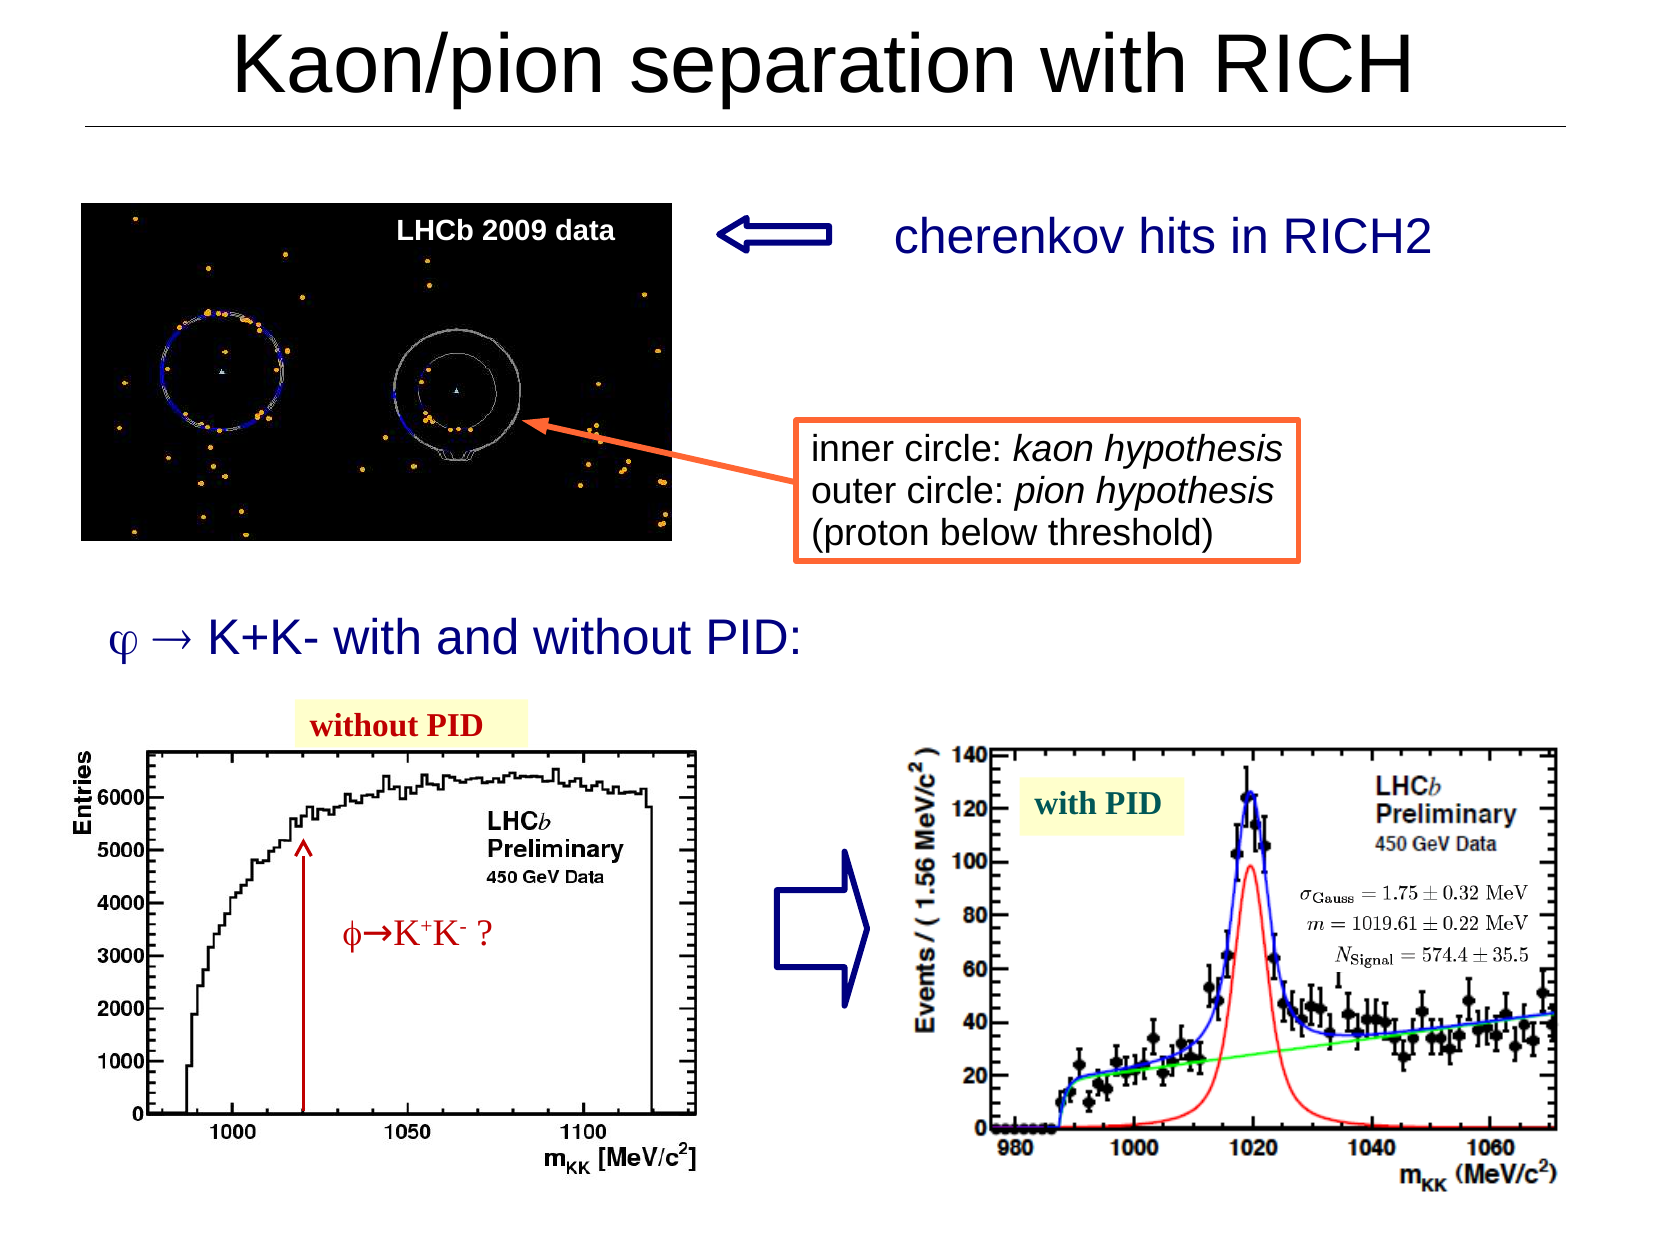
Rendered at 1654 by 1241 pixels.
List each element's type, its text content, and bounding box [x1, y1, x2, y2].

text_box with PID [1019, 777, 1185, 836]
list cherenkov hits in RICH2 [893, 208, 1497, 287]
text_box without PID [294, 699, 529, 748]
picture [81, 203, 672, 541]
list j ® K+K- with and without PID: [108, 609, 854, 687]
text_box LHCb 2009 data [360, 206, 652, 262]
title Kaon/pion separation with RICH [79, 5, 1568, 121]
text_box f→K+K- ? [327, 903, 522, 955]
text_box inner circle: kaon hypothesis outer circle: pion hypothesis (proton below threshold) [796, 420, 1299, 562]
picture [901, 730, 1577, 1200]
picture [53, 729, 729, 1187]
